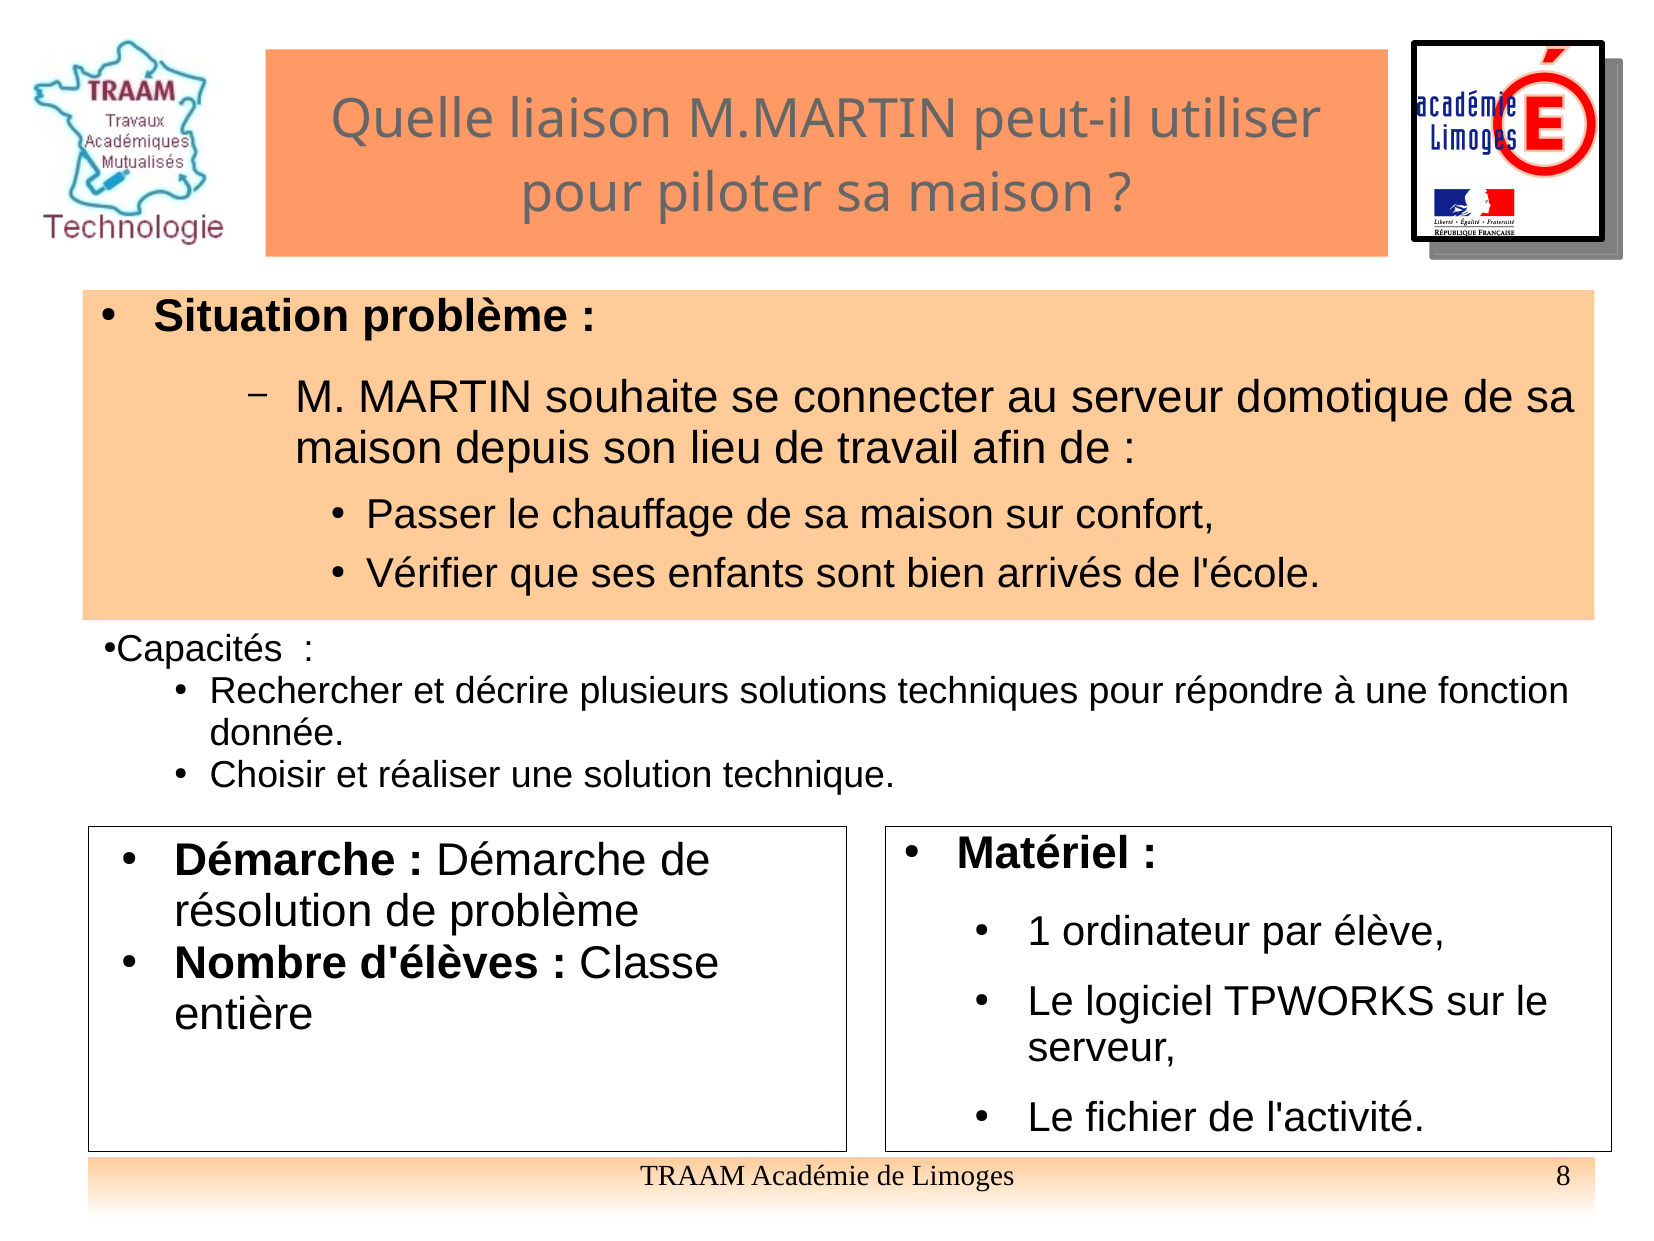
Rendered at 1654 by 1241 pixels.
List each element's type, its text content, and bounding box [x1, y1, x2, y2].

list Situation problème : M. MARTIN souhaite se connecter au serveur domotique de sa maison depuis son lieu de travail afin de : Passer le chauffage de sa maison sur confort, Vérifier que ses enfants sont bien arrivés de l'école. [82, 290, 1595, 621]
picture [23, 29, 237, 252]
text_box Capacités : Rechercher et décrire plusieurs solutions techniques pour répondre à une fonction donnée. Choisir et réaliser une solution technique. [88, 620, 1595, 804]
list Matériel : 1 ordinateur par élève, Le logiciel TPWORKS sur le serveur, Le fichier de l'activité. [885, 826, 1612, 1152]
title Quelle liaison M.MARTIN peut-il utiliser pour piloter sa maison ? [265, 49, 1388, 257]
text_box Démarche : Démarche de résolution de problème Nombre d'élèves : Classe entière [88, 826, 847, 1152]
picture [1417, 46, 1599, 236]
